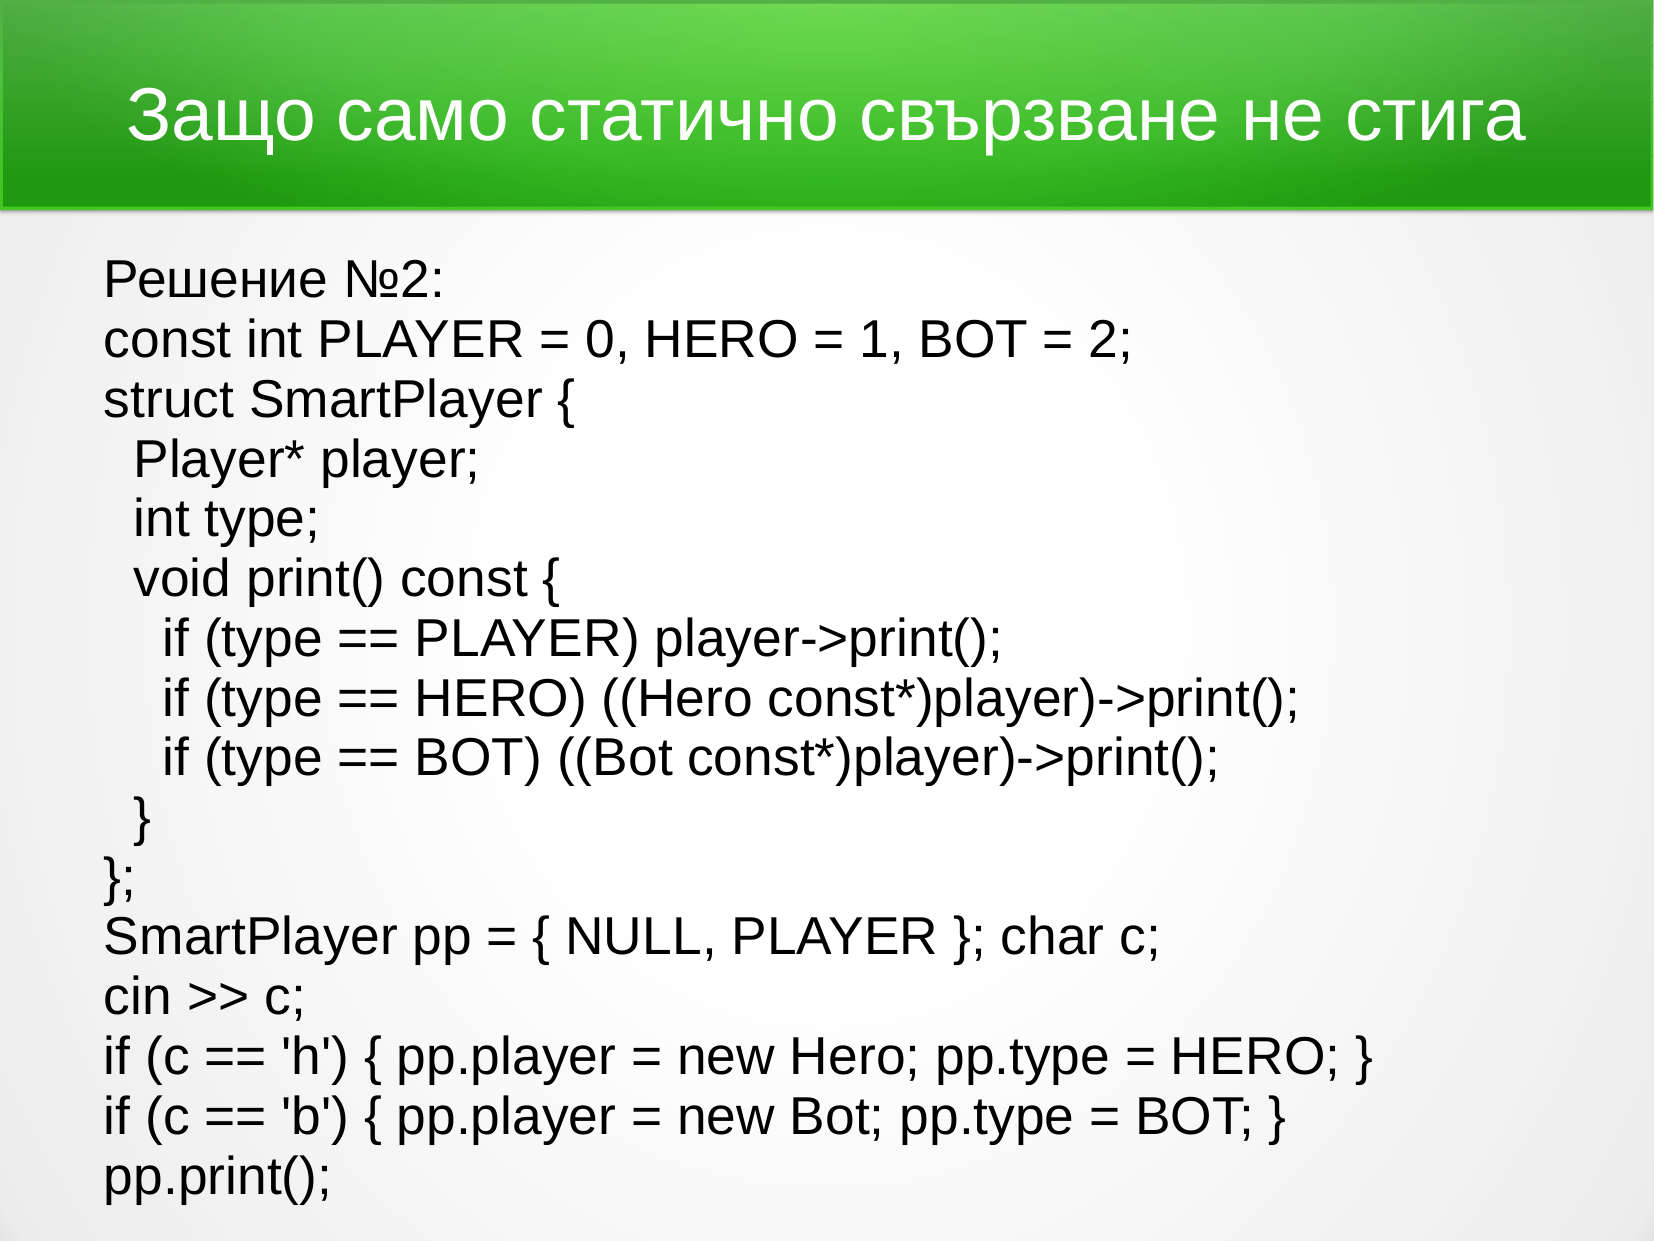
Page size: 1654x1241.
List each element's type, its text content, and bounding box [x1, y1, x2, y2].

list Решение №2: const int PLAYER = 0, HERO = 1, BOT = 2; struct SmartPlayer { Player* player; int type; void print() const { if (type == PLAYER) player->print(); if (type == HERO) ((Hero const*)player)->print(); if (type == BOT) ((Bot const*)player)->print(); } }; SmartPlayer pp = { NULL, PLAYER }; char c; cin >> c; if (c == 'h') { pp.player = new Hero; pp.type = HERO; } if (c == 'b') { pp.player = new Bot; pp.type = BOT; } pp.print(); [47, 249, 1619, 1217]
title Защо само статично свързване не стига [82, 49, 1571, 179]
